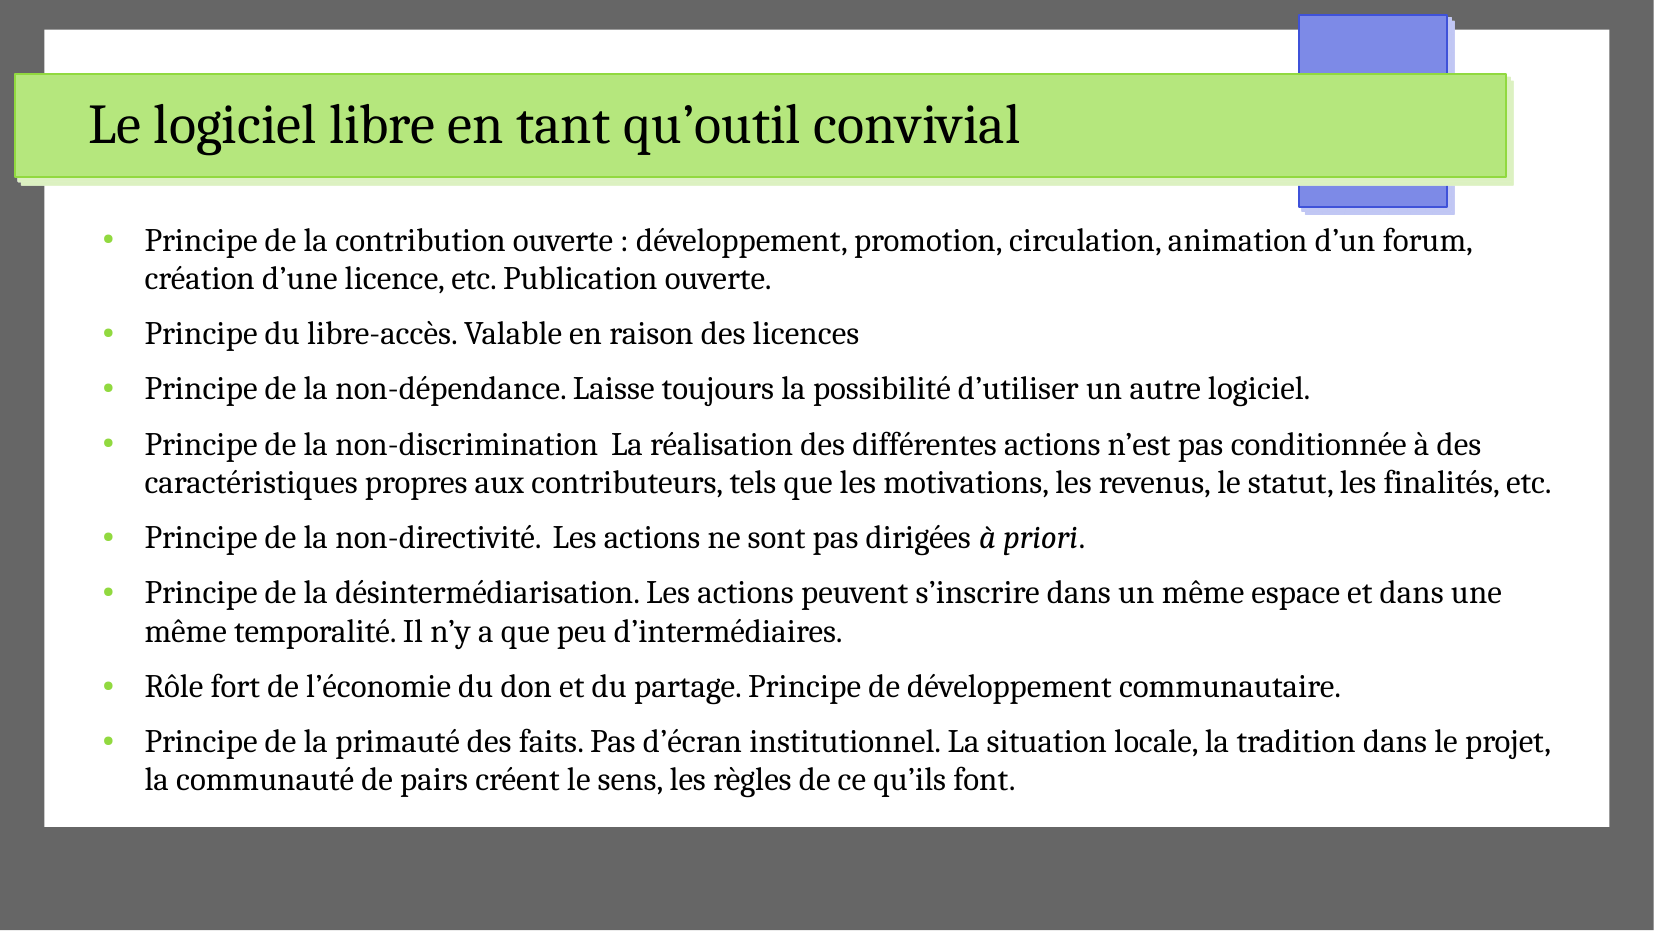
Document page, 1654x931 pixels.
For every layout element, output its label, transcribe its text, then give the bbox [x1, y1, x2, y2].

title Le logiciel libre en tant qu’outil convivial [88, 73, 1506, 178]
list Principe de la contribution ouverte : développement, promotion, circulation, animation d’un forum, création d’une licence, etc. Publication ouverte. Principe du libre-accès. Valable en raison des licences Principe de la non-dépendance. Laisse toujours la possibilité d’utiliser un autre logiciel. Principe de la non-discrimination La réalisation des différentes actions n’est pas conditionnée à des caractéristiques propres aux contributeurs, tels que les motivations, les revenus, le statut, les finalités, etc. Principe de la non-directivité. Les actions ne sont pas dirigées à priori. Principe de la désintermédiarisation. Les actions peuvent s’inscrire dans un même espace et dans une même temporalité. Il n’y a que peu d’intermédiaires. Rôle fort de l’économie du don et du partage. Principe de développement communautaire. Principe de la primauté des faits. Pas d’écran institutionnel. La situation locale, la tradition dans le projet, la communauté de pairs créent le sens, les règles de ce qu’ils font. [88, 221, 1565, 813]
